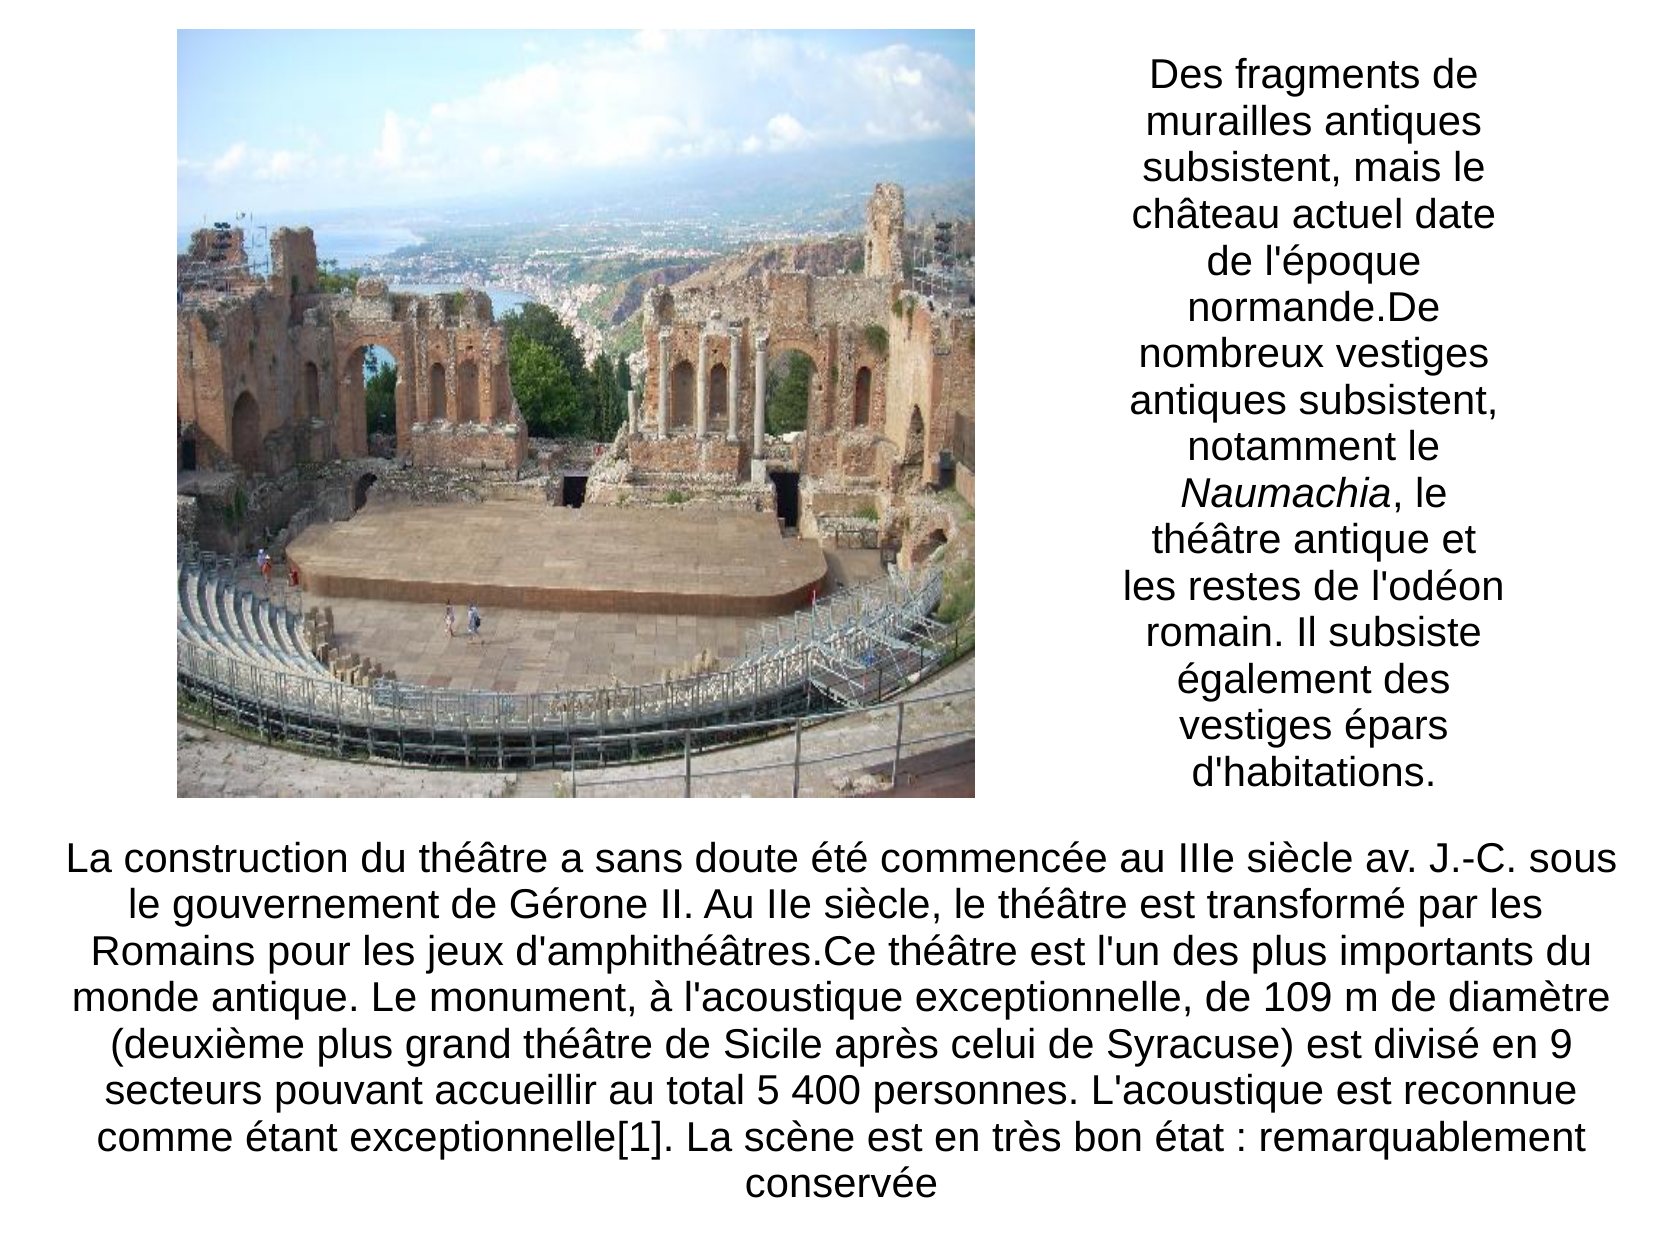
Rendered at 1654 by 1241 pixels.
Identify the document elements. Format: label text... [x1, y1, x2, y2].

subtitle Des fragments de murailles antiques subsistent, mais le château actuel date de l'époque normande.De nombreux vestiges antiques subsistent, notamment le Naumachia, le théâtre antique et les restes de l'odéon romain. Il subsiste également des vestiges épars d'habitations. [1122, 48, 1506, 798]
picture [177, 29, 975, 798]
title La construction du théâtre a sans doute été commencée au IIIe siècle av. J.-C. sous le gouvernement de Gérone II. Au IIe siècle, le théâtre est transformé par les Romains pour les jeux d'amphithéâtres.Ce théâtre est l'un des plus importants du monde antique. Le monument, à l'acoustique exceptionnelle, de 109 m de diamètre (deuxième plus grand théâtre de Sicile après celui de Syracuse) est divisé en 9 secteurs pouvant accueillir au total 5 400 personnes. L'acoustique est reconnue comme étant exceptionnelle[1]. La scène est en très bon état : remarquablement conservée [59, 800, 1625, 1241]
